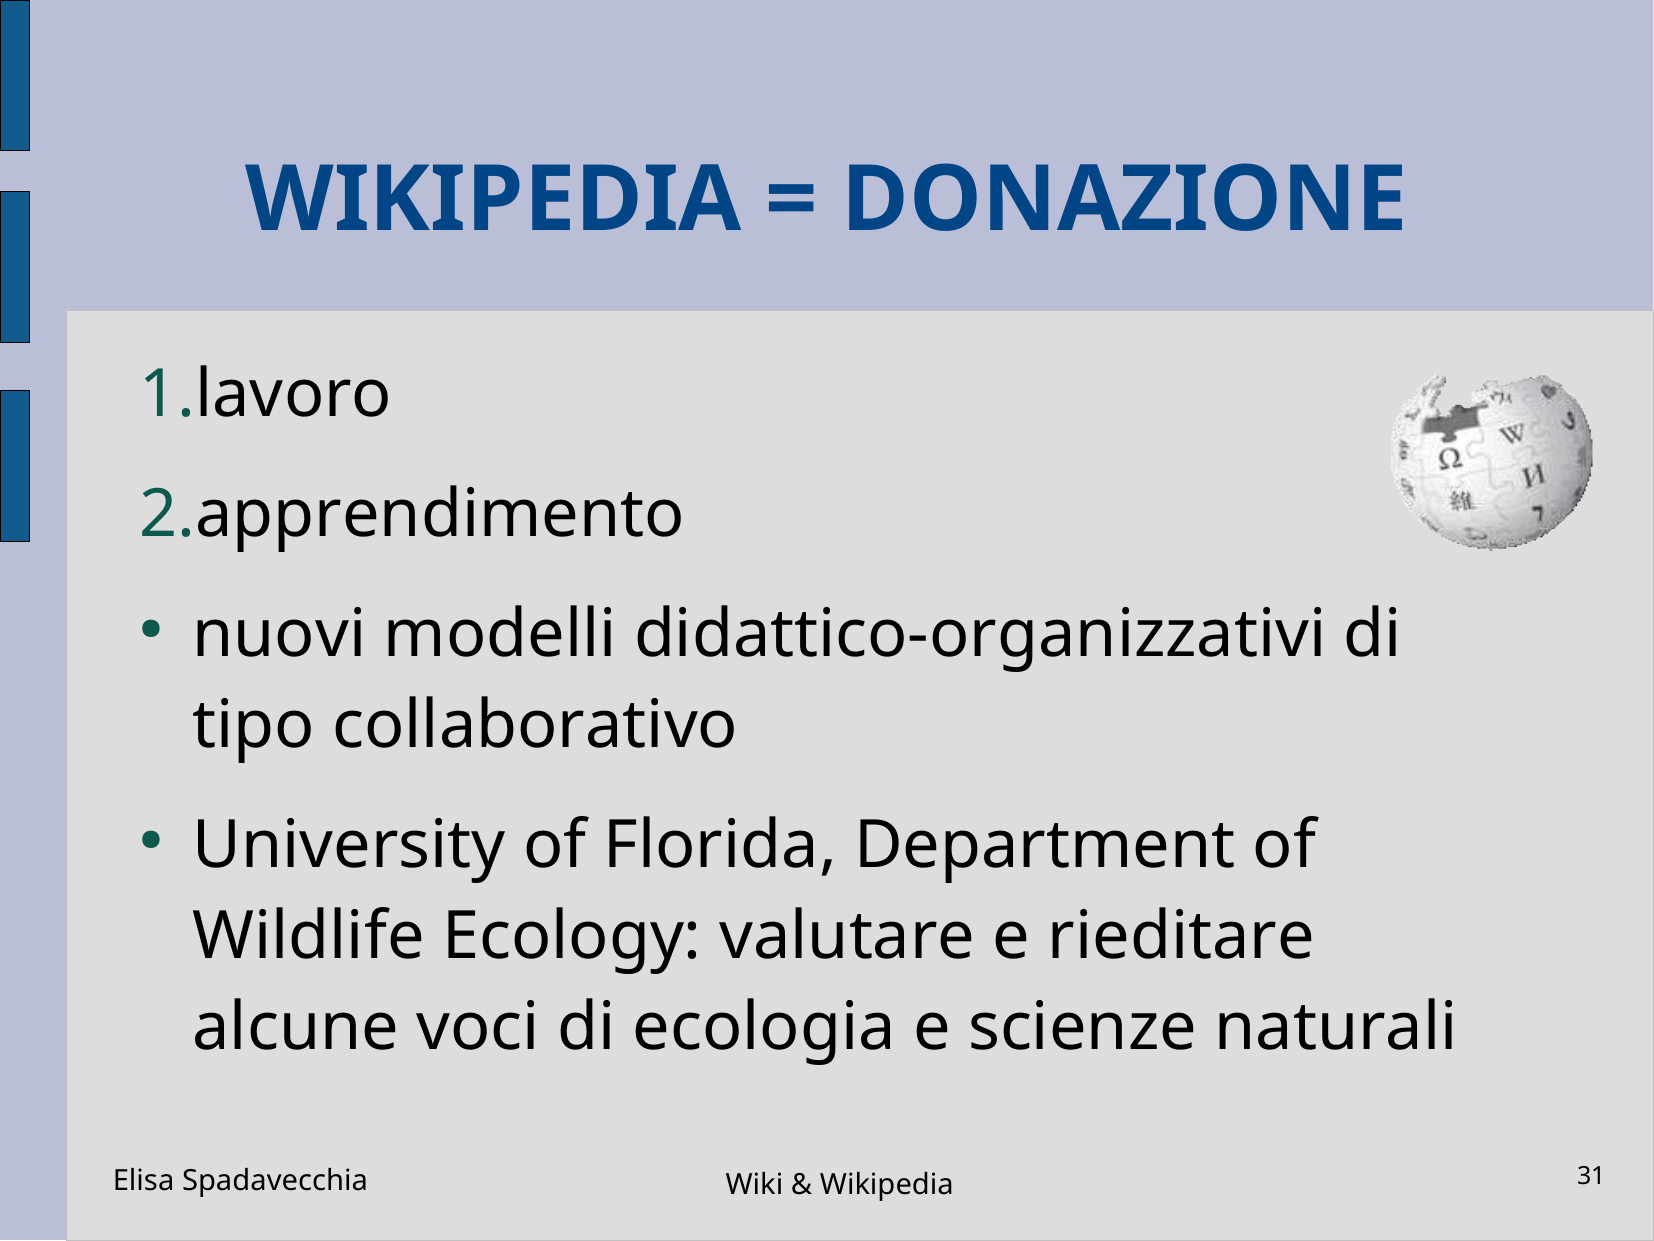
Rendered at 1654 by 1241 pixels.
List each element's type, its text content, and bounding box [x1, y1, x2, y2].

text_box Elisa Spadavecchia [97, 1154, 632, 1237]
list lavoro apprendimento nuovi modelli didattico-organizzativi di tipo collaborativo University of Florida, Department of Wildlife Ecology: valutare e rieditare alcune voci di ecologia e scienze naturali [121, 344, 1534, 1127]
text_box <numero> [1529, 1151, 1654, 1194]
text_box Wiki & Wikipedia [533, 1157, 1146, 1241]
picture [1388, 354, 1595, 551]
title WIKIPEDIA = DONAZIONE [121, 91, 1534, 299]
